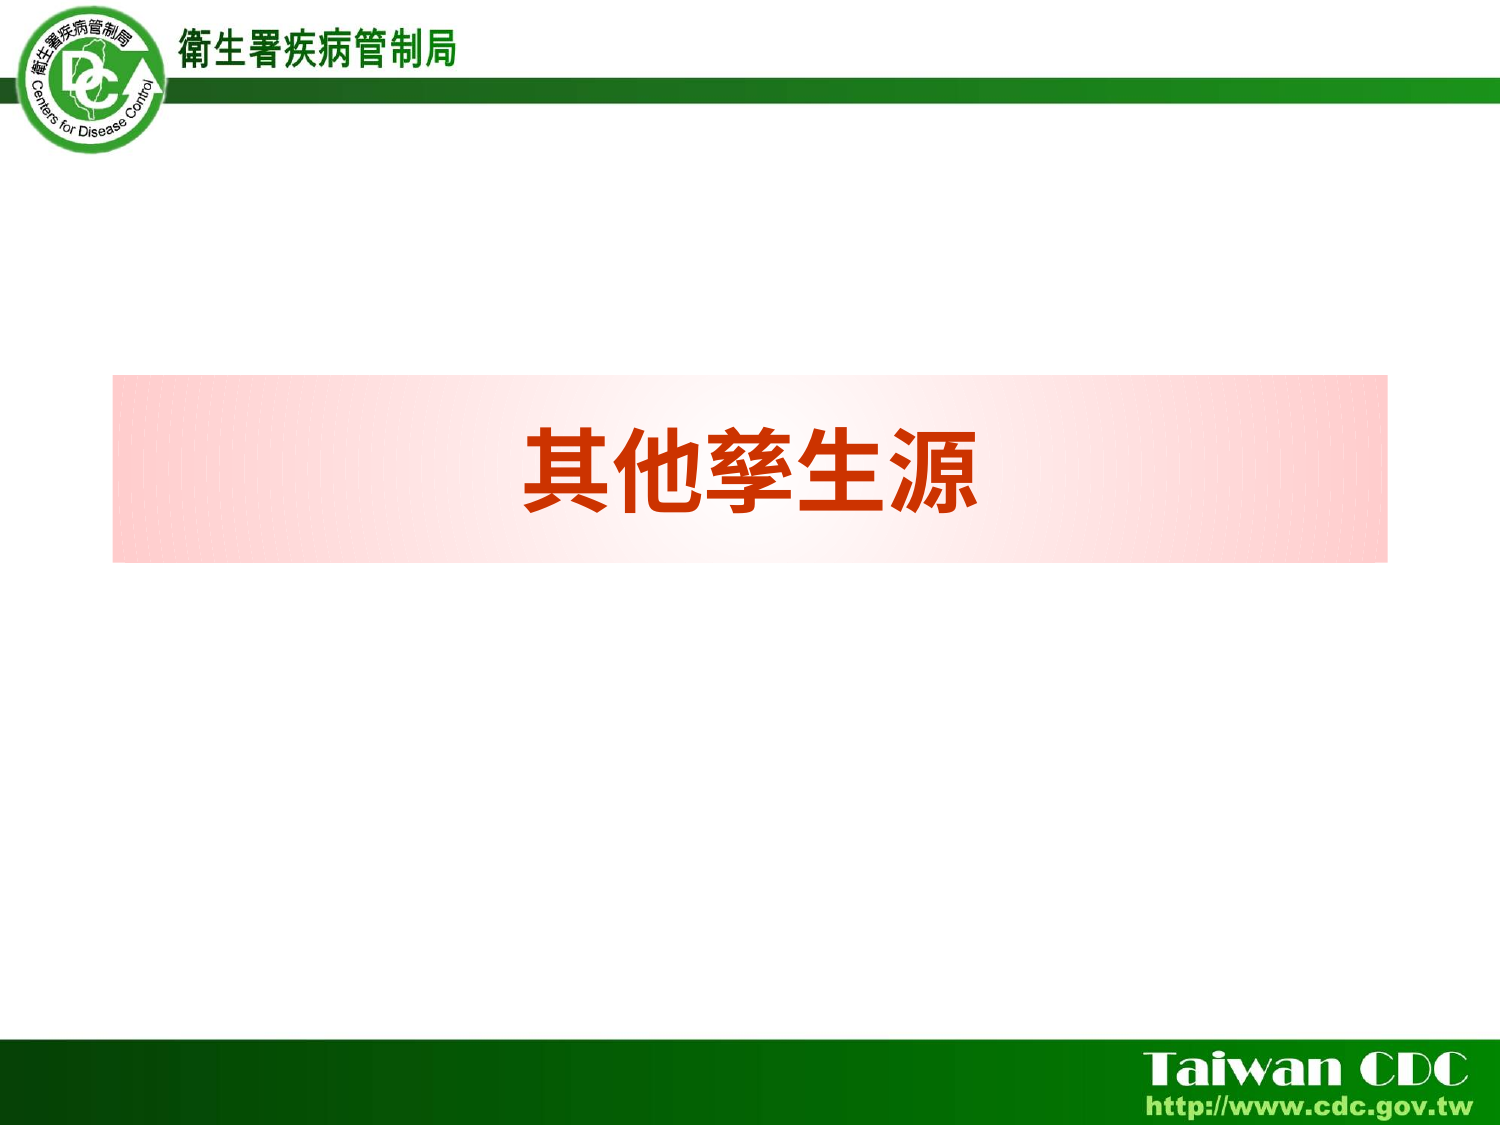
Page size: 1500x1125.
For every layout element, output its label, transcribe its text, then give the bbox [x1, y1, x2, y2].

title 其他孳生源 [112, 375, 1388, 563]
